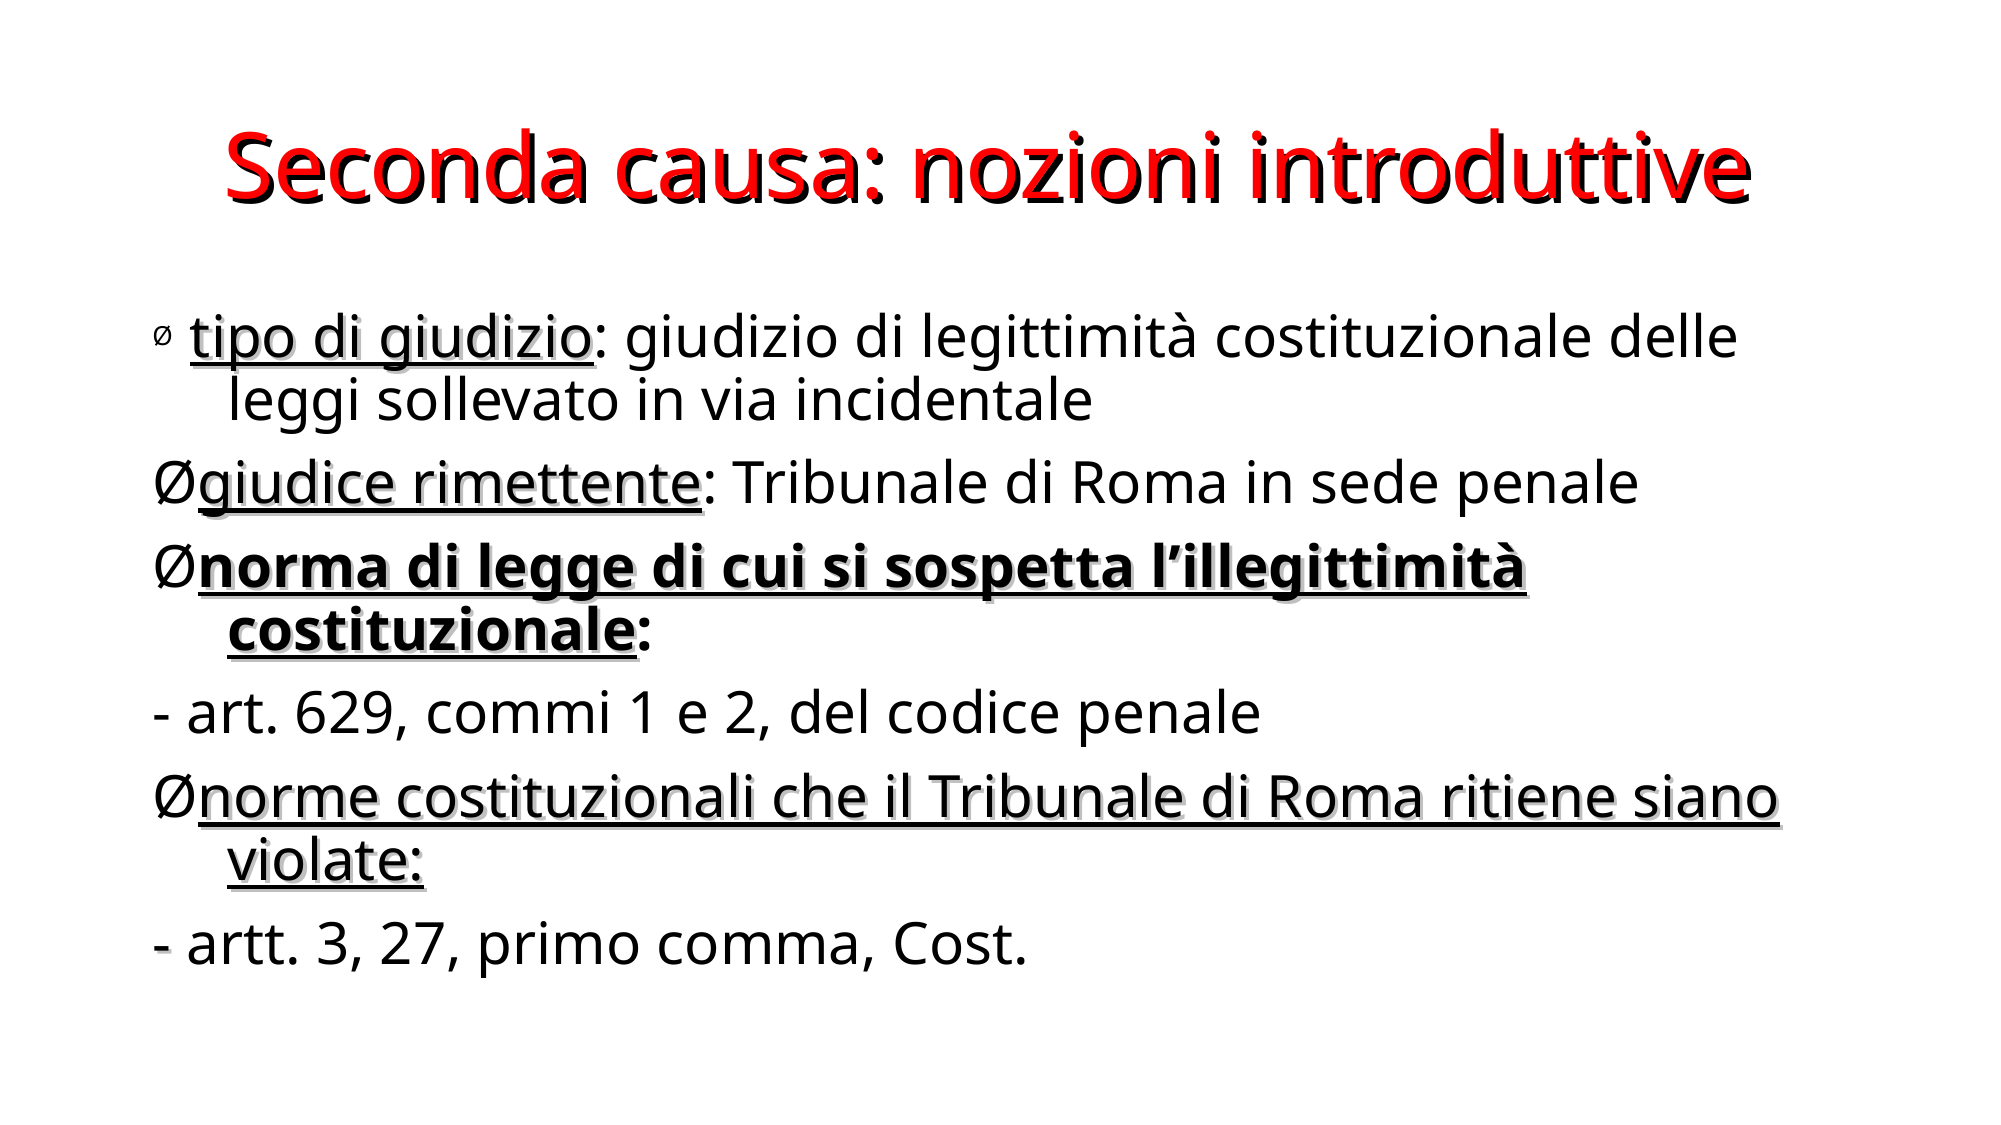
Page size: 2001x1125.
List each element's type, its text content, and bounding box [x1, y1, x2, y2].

title Seconda causa: nozioni introduttive [137, 59, 1863, 278]
list tipo di giudizio: giudizio di legittimità costituzionale delle leggi sollevato in via incidentale giudice rimettente: Tribunale di Roma in sede penale norma di legge di cui si sospetta l’illegittimità costituzionale: - art. 629, commi 1 e 2, del codice penale norme costituzionali che il Tribunale di Roma ritiene siano violate: - artt. 3, 27, primo comma, Cost. [137, 299, 1863, 1014]
